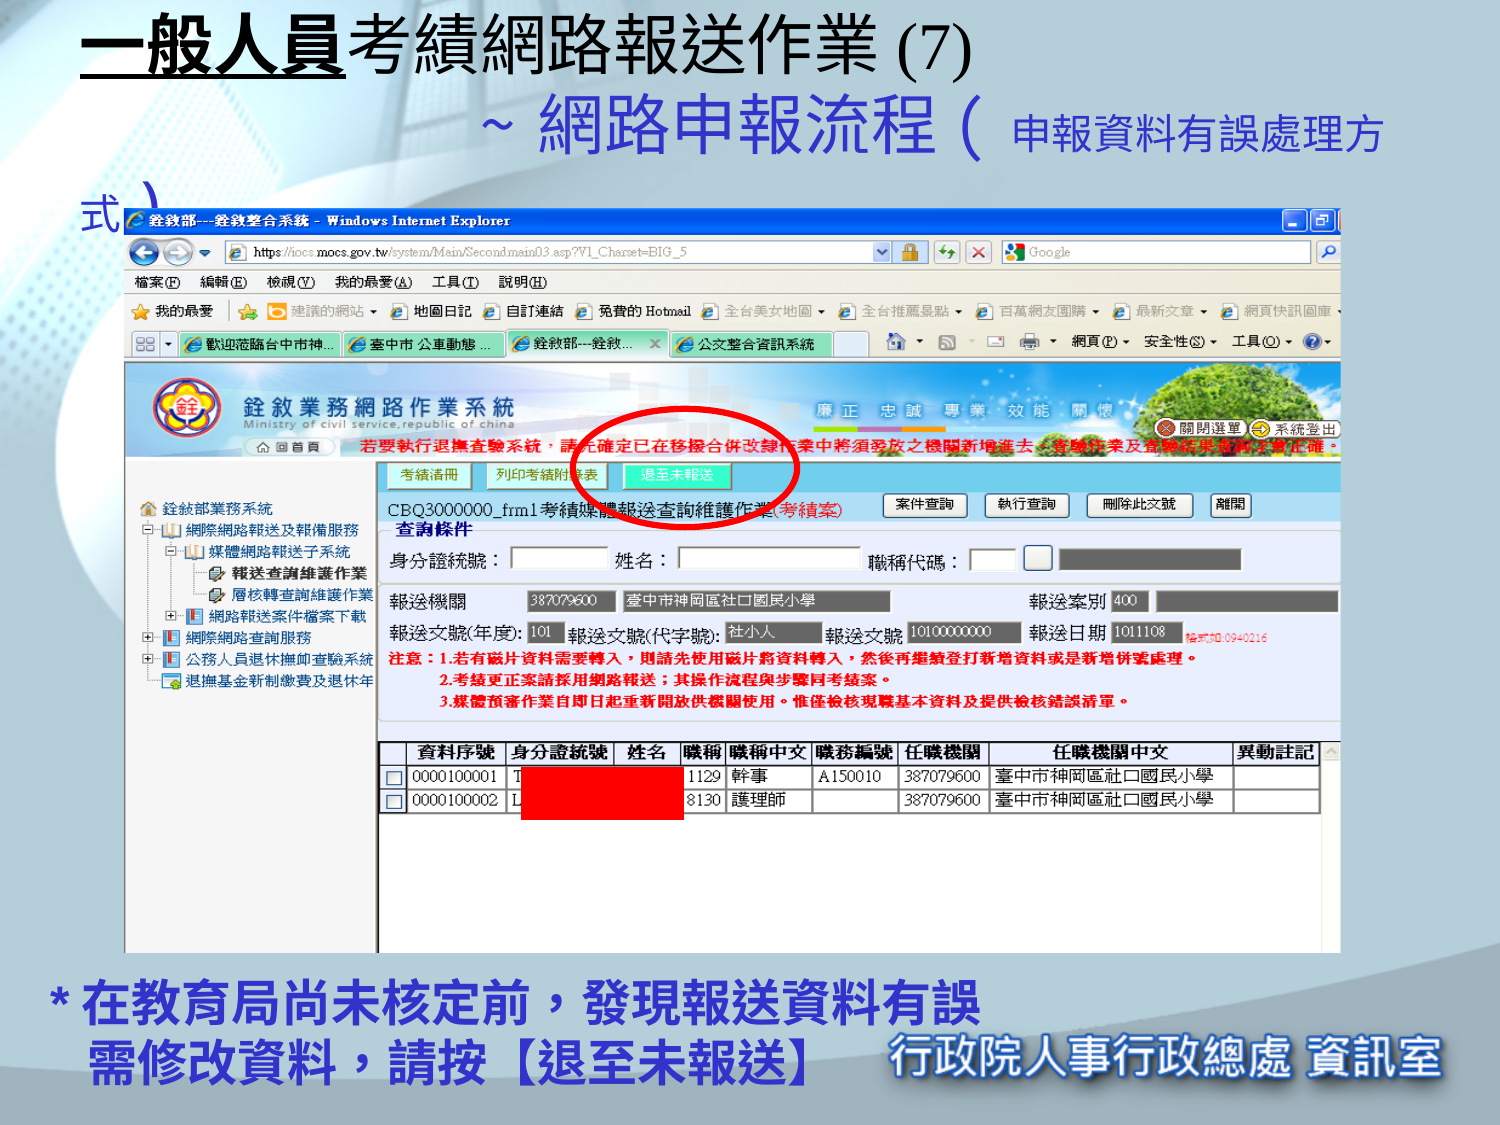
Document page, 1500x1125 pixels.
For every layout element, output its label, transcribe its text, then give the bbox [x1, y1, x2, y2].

picture [0, 0, 1500, 1125]
text_box 一般人員考績網路報送作業(7) ~網路申報流程(申報資料有誤處理方式) [64, 66, 1447, 179]
text_box *在教育局尚未核定前，發現報送資料有誤 需修改資料，請按【退至未報送】 [35, 964, 997, 1100]
text_box [521, 767, 684, 820]
